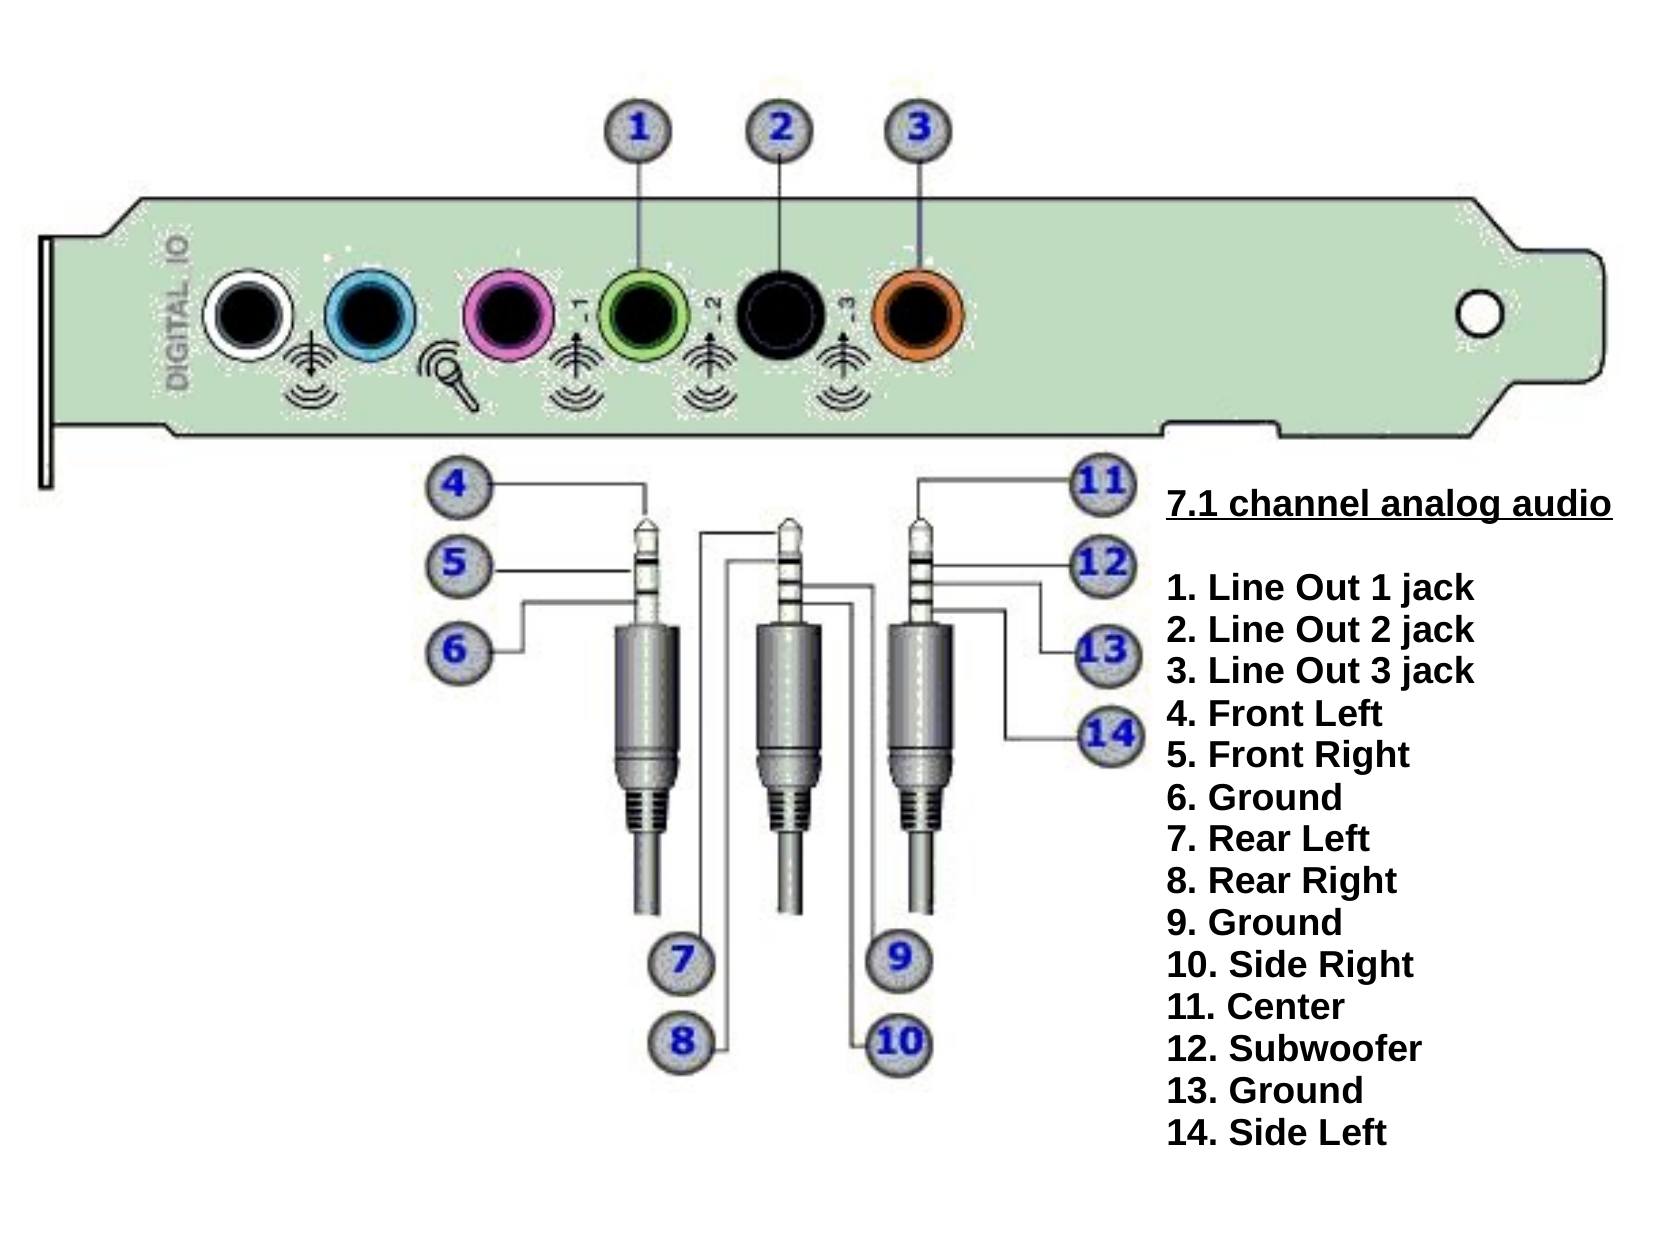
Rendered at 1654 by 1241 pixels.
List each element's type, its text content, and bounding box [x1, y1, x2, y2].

picture [20, 29, 1625, 1093]
text_box 7.1 channel analog audio 1. Line Out 1 jack 2. Line Out 2 jack 3. Line Out 3 jack 4. Front Left 5. Front Right 6. Ground 7. Rear Left 8. Rear Right 9. Ground 10. Side Right 11. Center 12. Subwoofer 13. Ground 14. Side Left [1151, 474, 1629, 1182]
